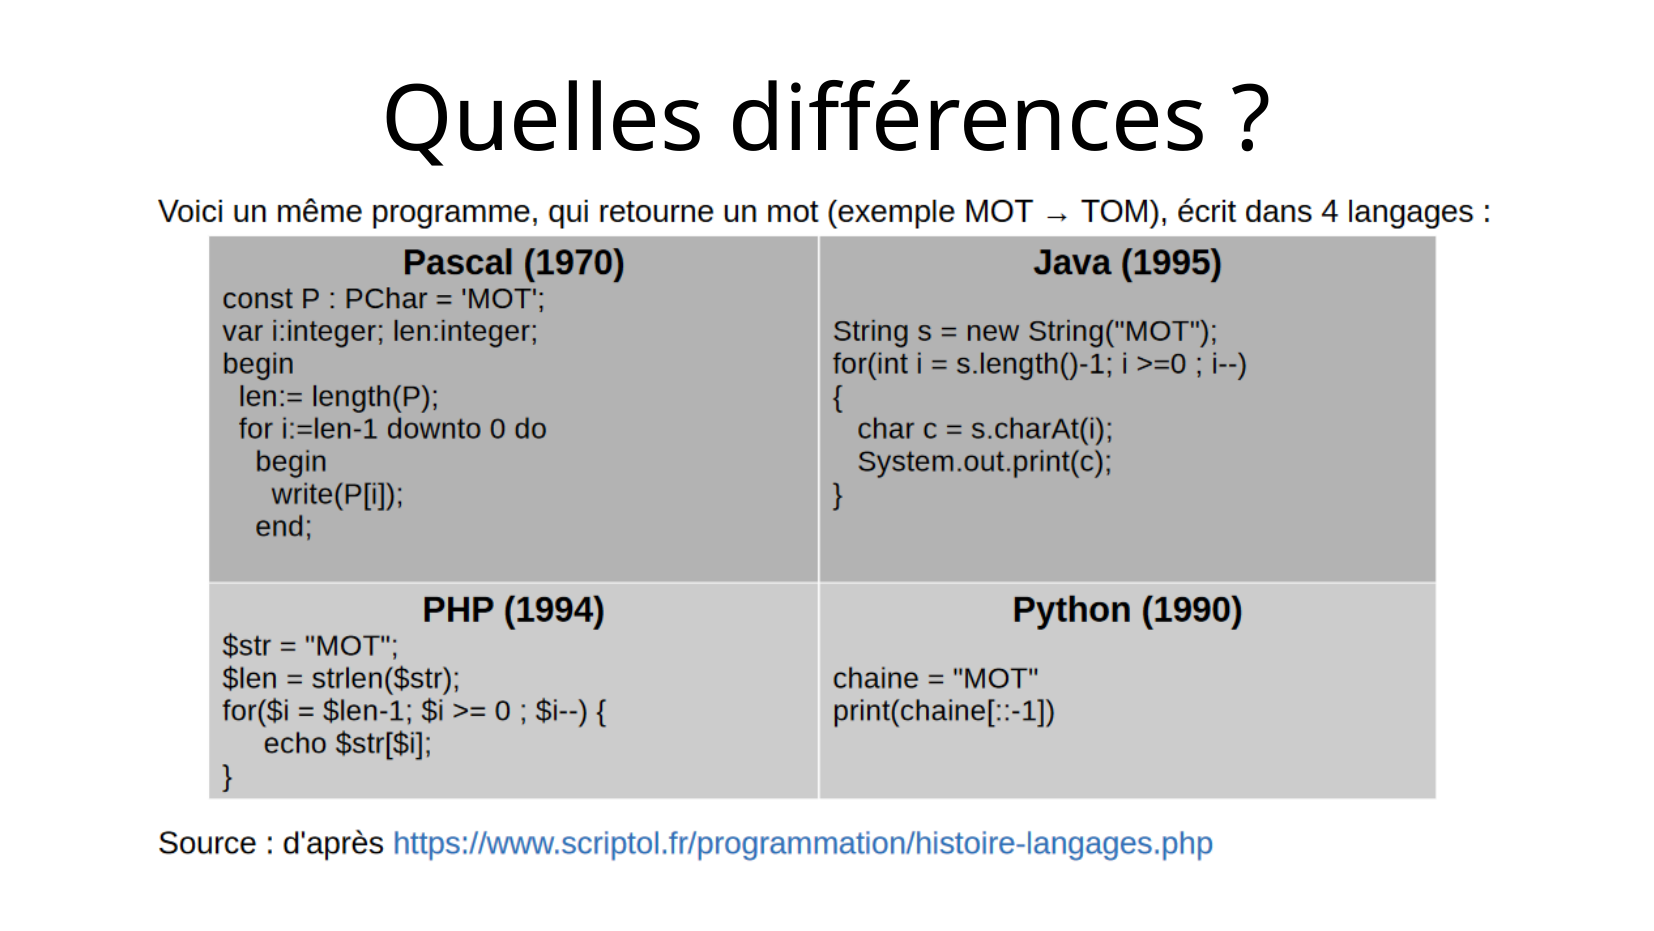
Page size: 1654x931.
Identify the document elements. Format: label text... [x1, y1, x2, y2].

title Quelles différences ? [82, 37, 1571, 193]
picture [127, 179, 1531, 903]
